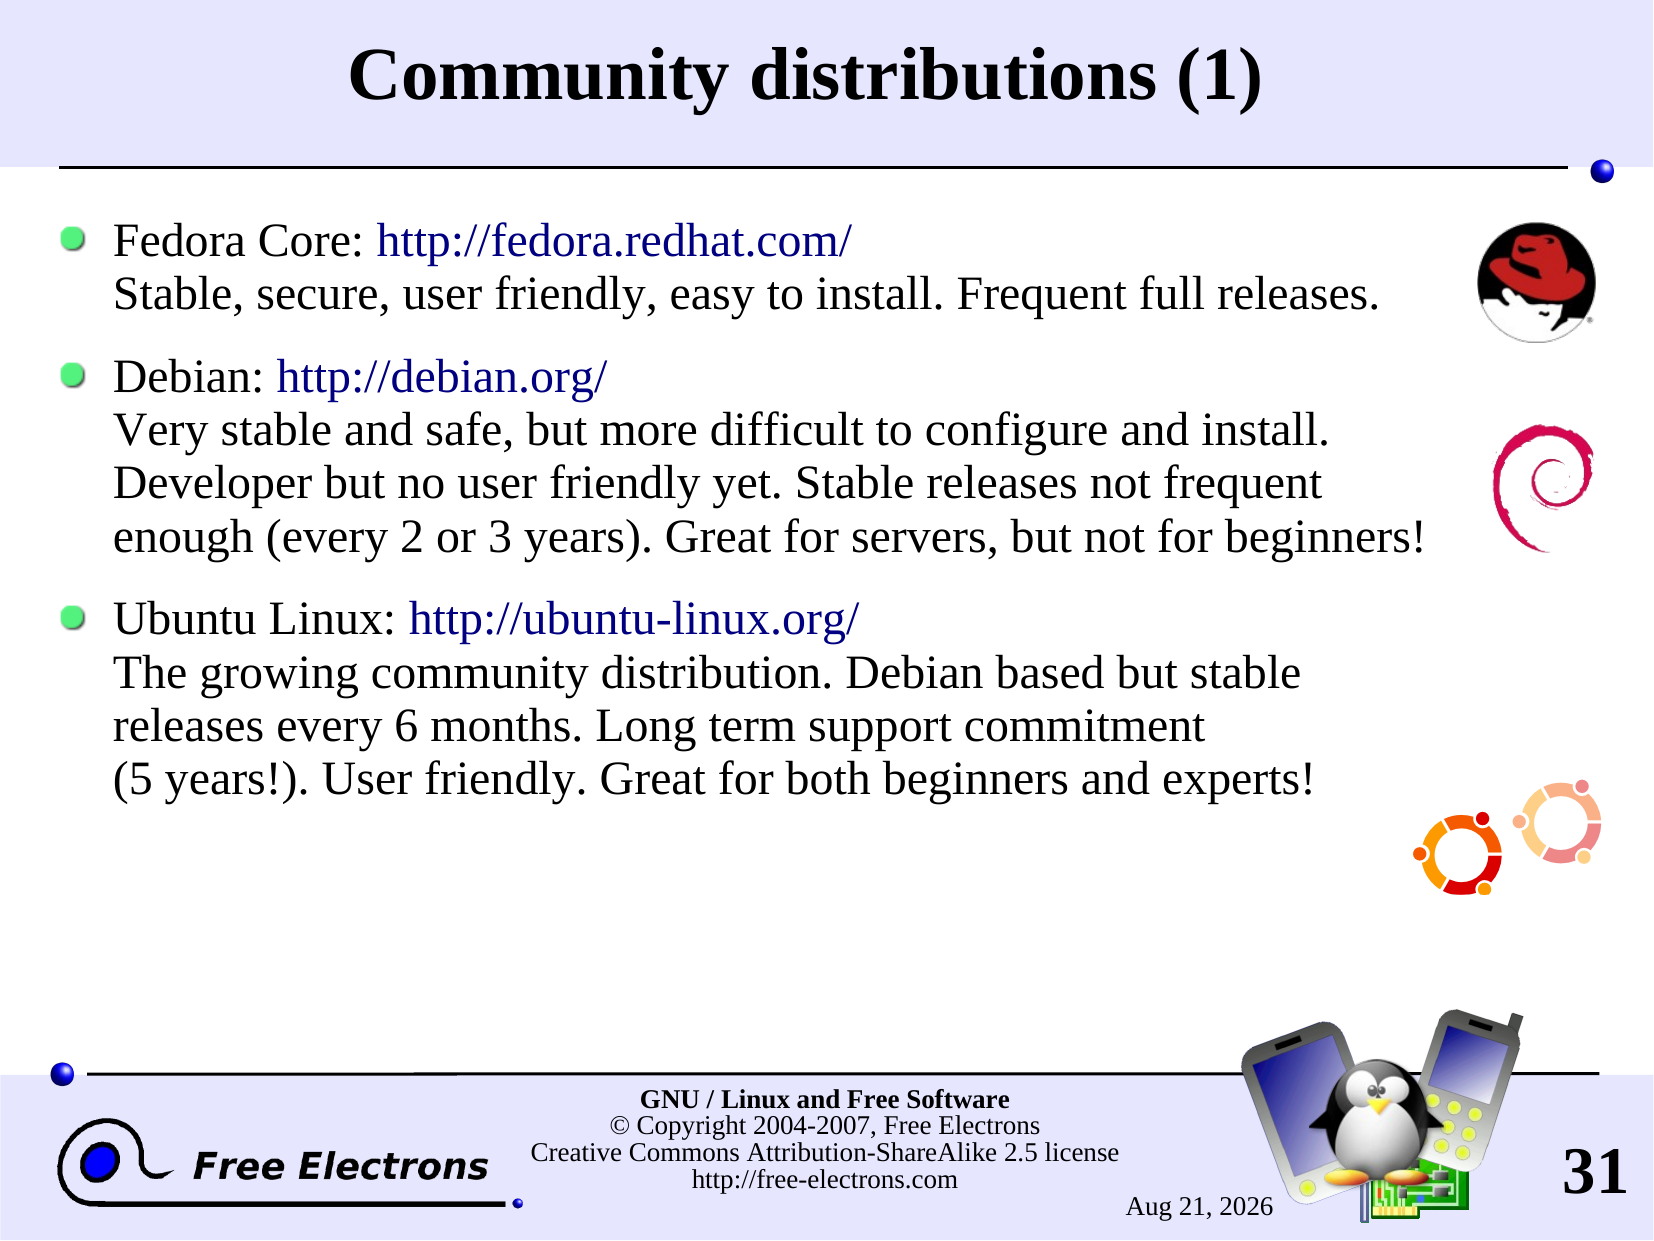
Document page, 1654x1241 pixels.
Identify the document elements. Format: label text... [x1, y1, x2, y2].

picture [1225, 985, 1538, 1241]
title Community distributions (1) [60, 12, 1551, 138]
picture [1480, 422, 1610, 559]
list Fedora Core: http://fedora.redhat.com/ Stable, secure, user friendly, easy to install. Frequent full releases. Debian: http://debian.org/ Very stable and safe, but more difficult to configure and install. Developer but no user friendly yet. Stable releases not frequent enough (every 2 or 3 years). Great for servers, but not for beginners! Ubuntu Linux: http://ubuntu-linux.org/ The growing community distribution. Debian based but stable releases every 6 months. Long term support commitment (5 years!). User friendly. Great for both beginners and experts! [42, 213, 1448, 1011]
picture [50, 1107, 527, 1216]
picture [1413, 776, 1611, 895]
picture [1477, 221, 1597, 344]
